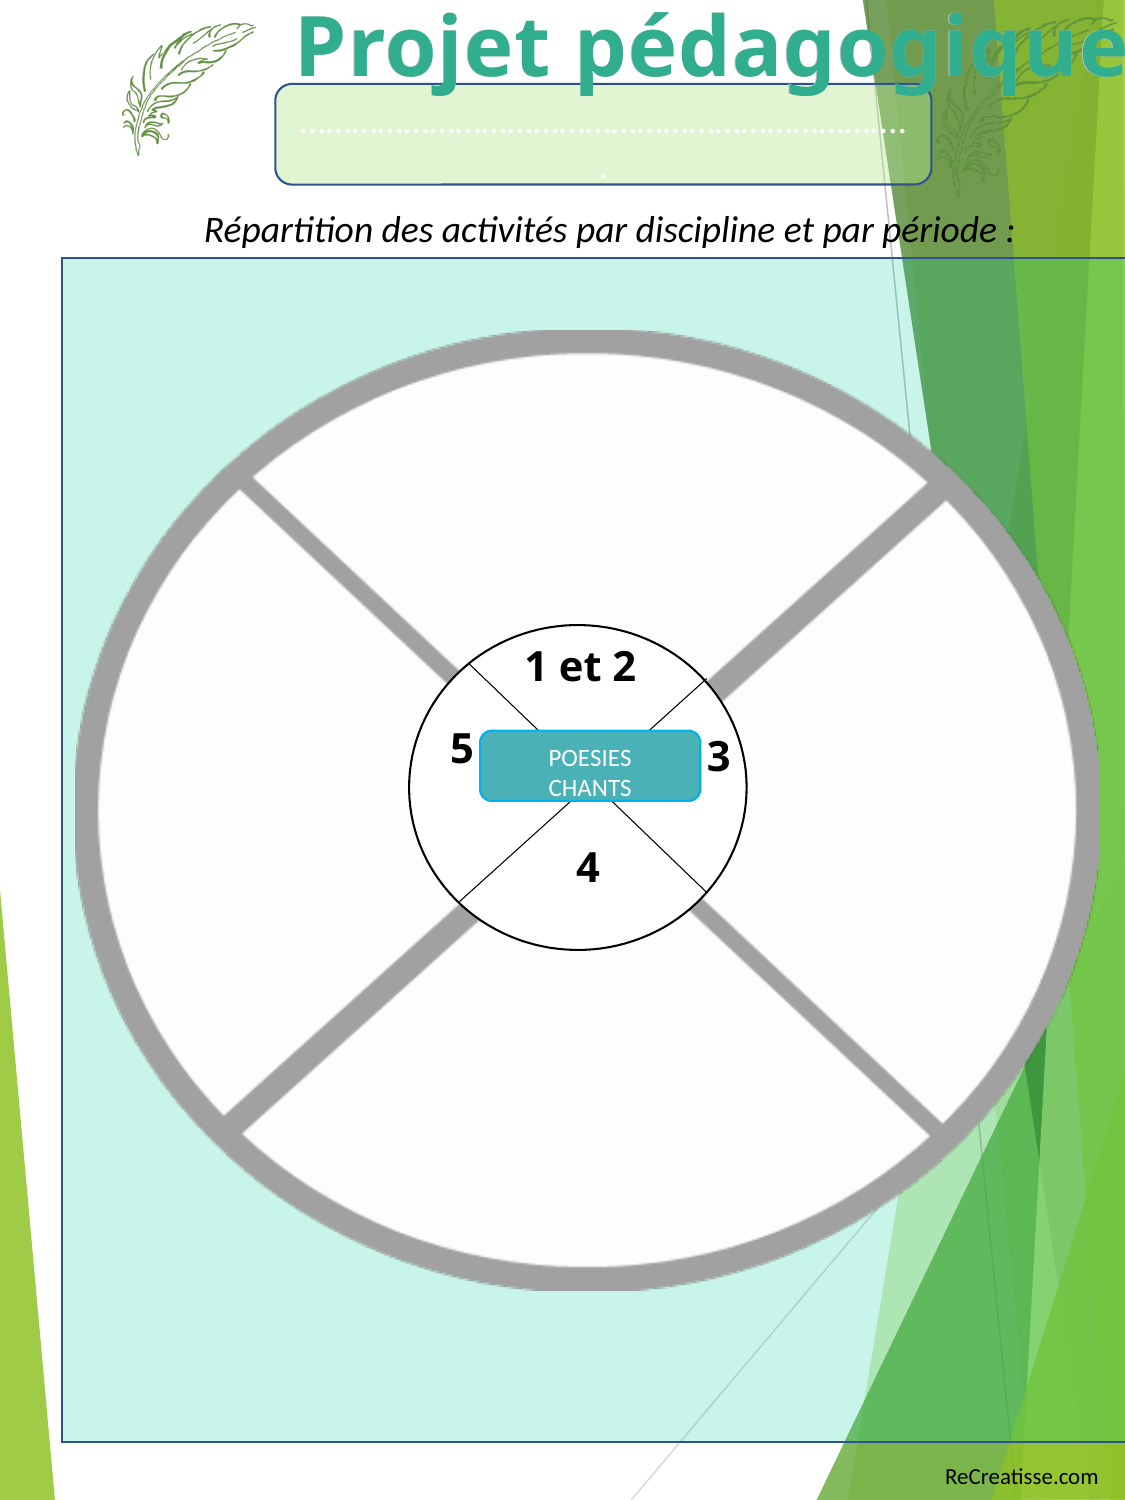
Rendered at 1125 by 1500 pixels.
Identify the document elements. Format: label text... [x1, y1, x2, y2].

text_box 3 [692, 722, 746, 787]
text_box 5 [435, 714, 489, 779]
text_box [62, 258, 1125, 1442]
text_box Projet pédagogique [280, 0, 1125, 201]
text_box Répartition des activités par discipline et par période : [189, 198, 1032, 258]
picture [75, 330, 1100, 1291]
text_box 1 et 2 [509, 632, 652, 697]
text_box POESIES CHANTS [480, 730, 701, 801]
text_box 4 [561, 833, 615, 899]
text_box ReCreatisse.com [930, 1454, 1114, 1497]
picture [122, 23, 256, 156]
